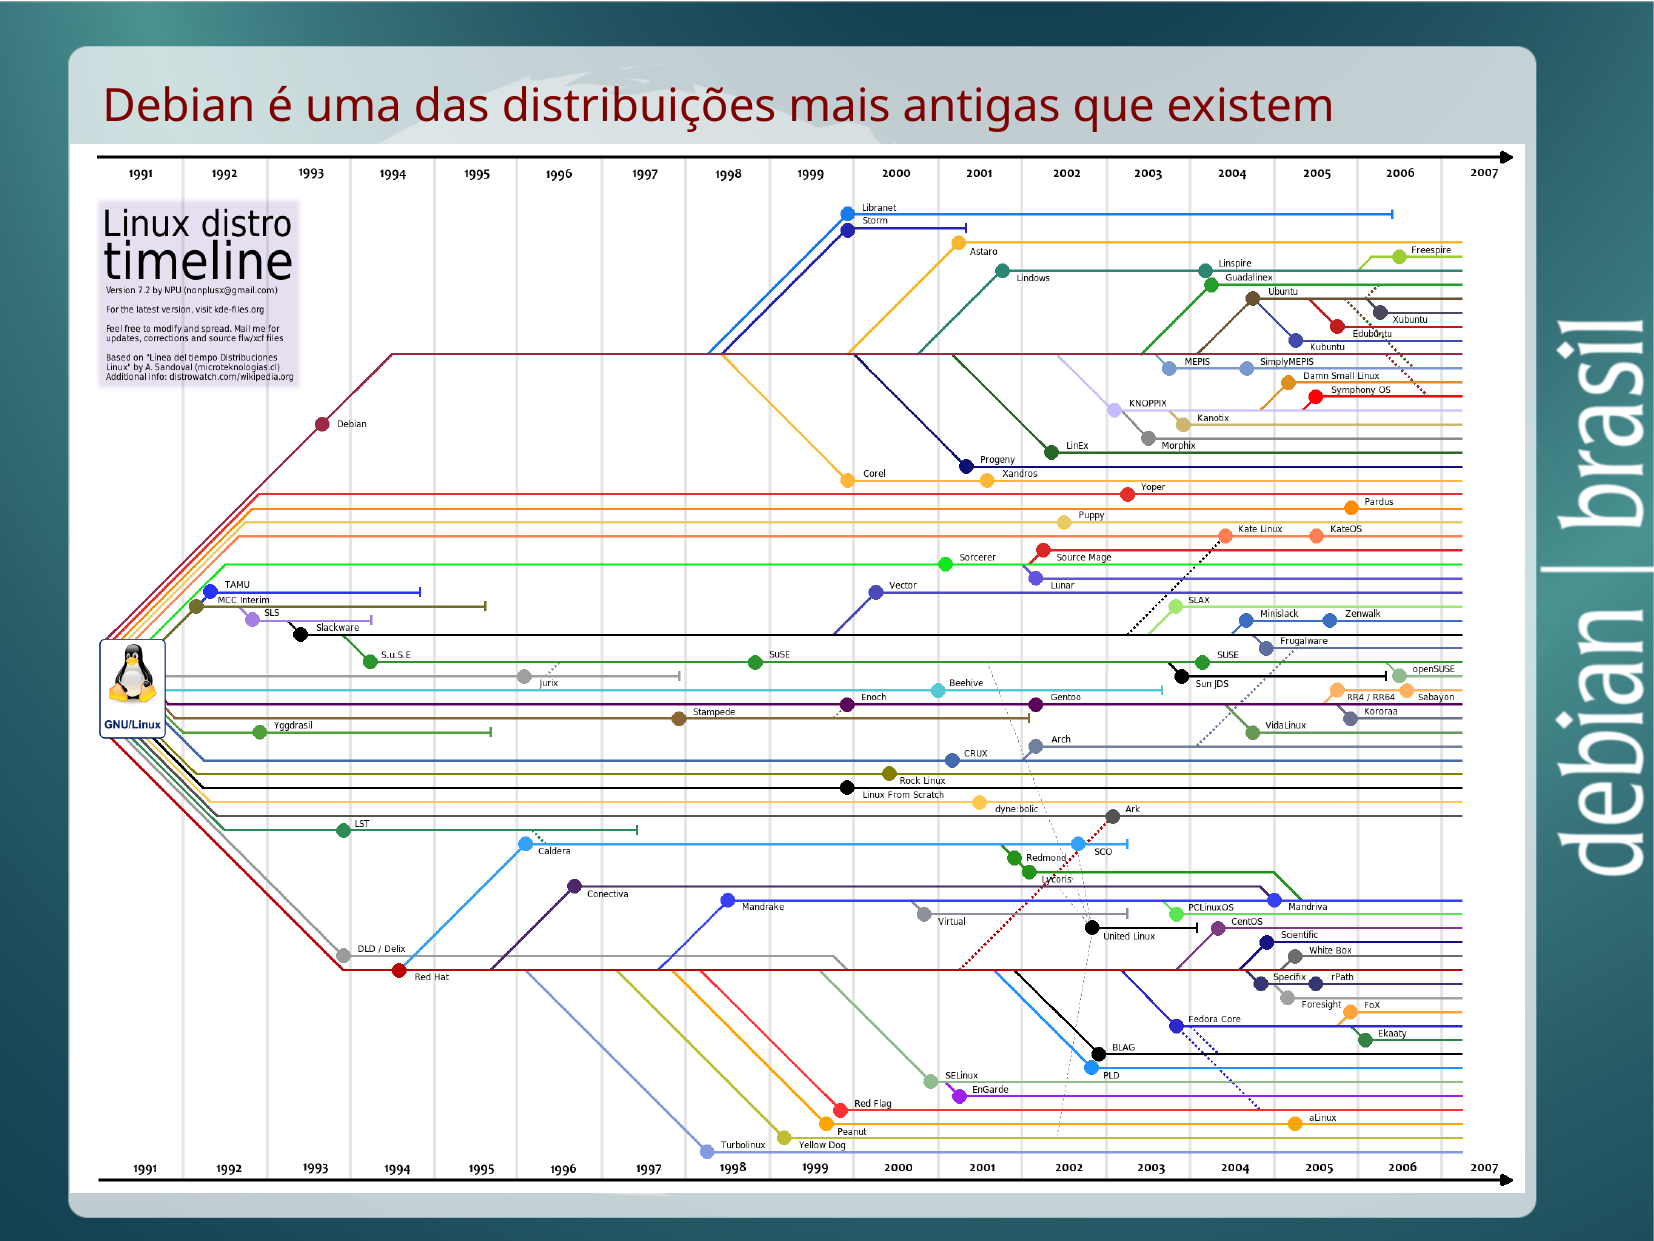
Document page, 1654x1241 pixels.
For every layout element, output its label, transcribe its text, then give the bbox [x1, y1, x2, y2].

picture [0, 0, 1654, 1241]
text_box Debian é uma das distribuições mais antigas que existem [87, 65, 1252, 142]
